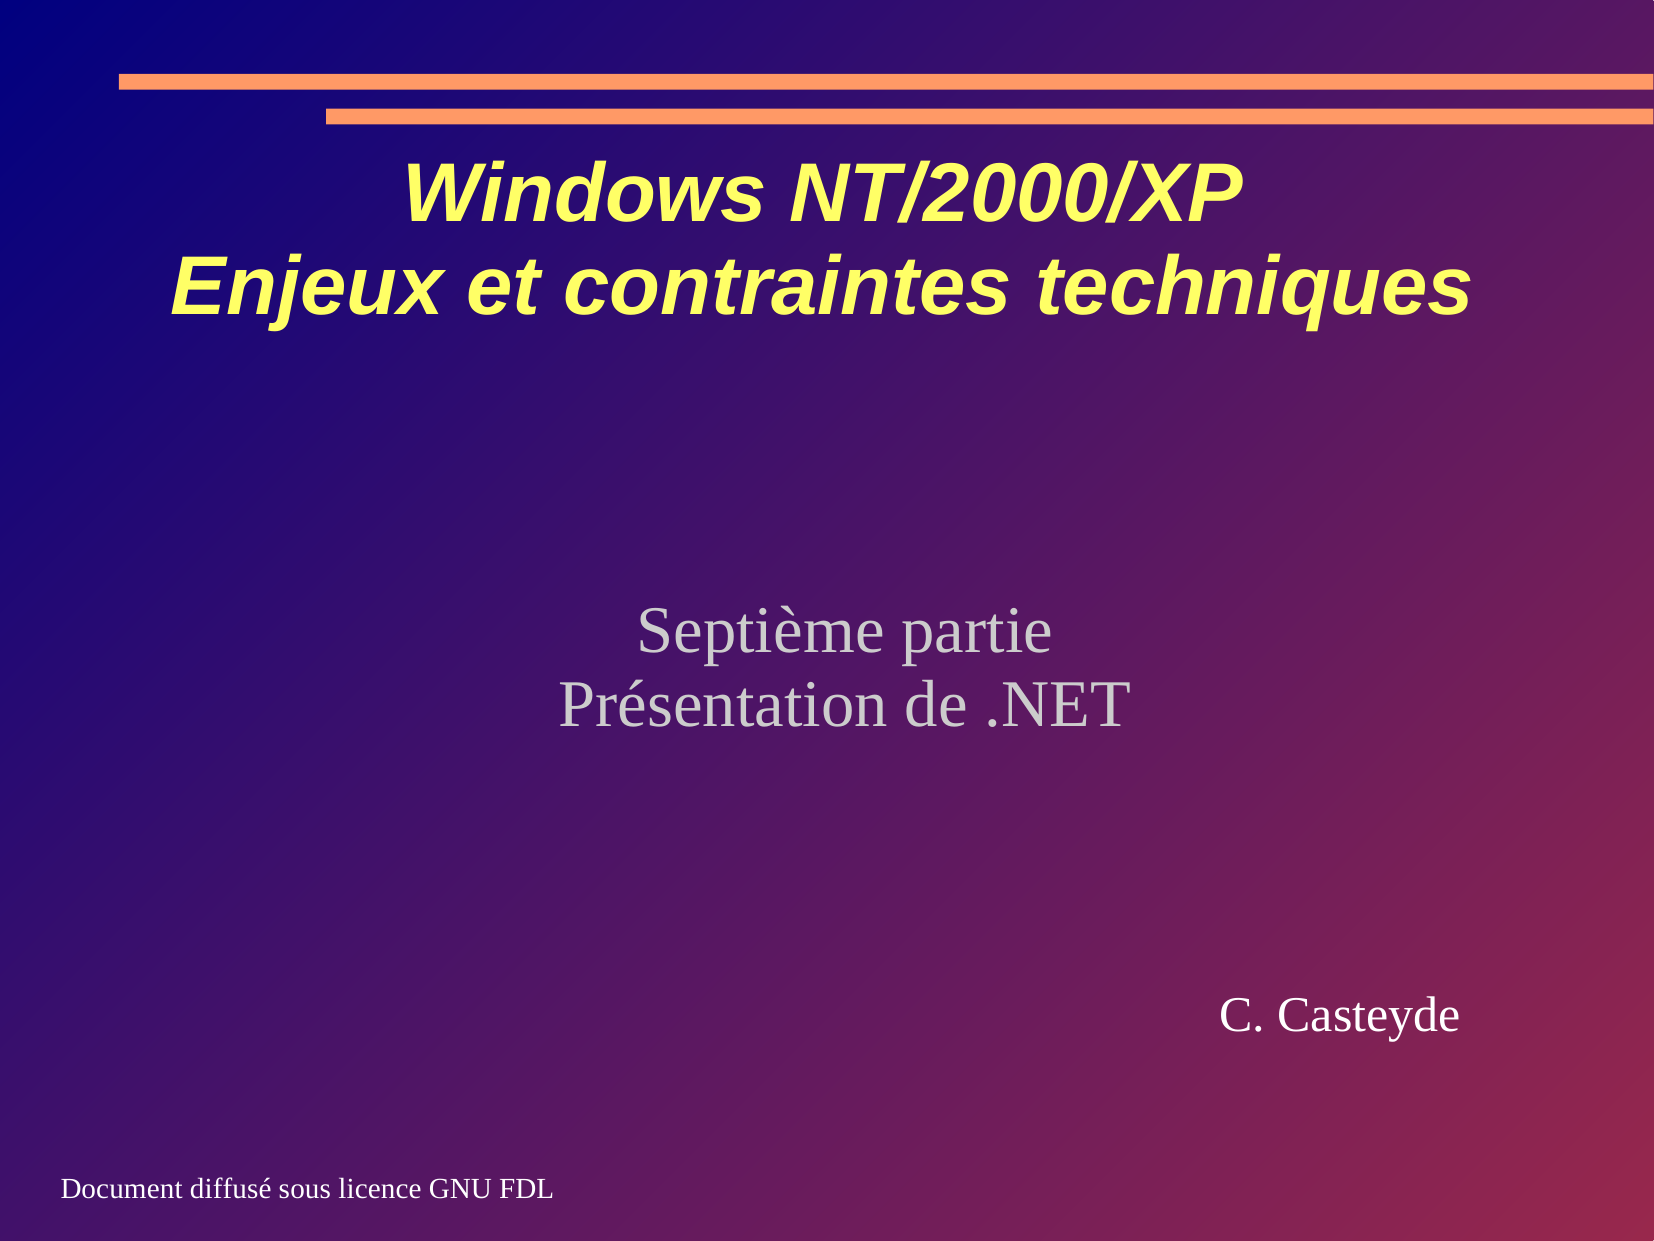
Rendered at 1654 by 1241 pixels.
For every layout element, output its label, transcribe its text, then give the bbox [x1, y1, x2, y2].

text_box C. Casteyde [1219, 986, 1486, 1043]
text_box Document diffusé sous licence GNU FDL [60, 1173, 562, 1207]
title Windows NT/2000/XP Enjeux et contraintes techniques [116, 135, 1529, 343]
subtitle Septième partie Présentation de .NET [121, 344, 1534, 989]
